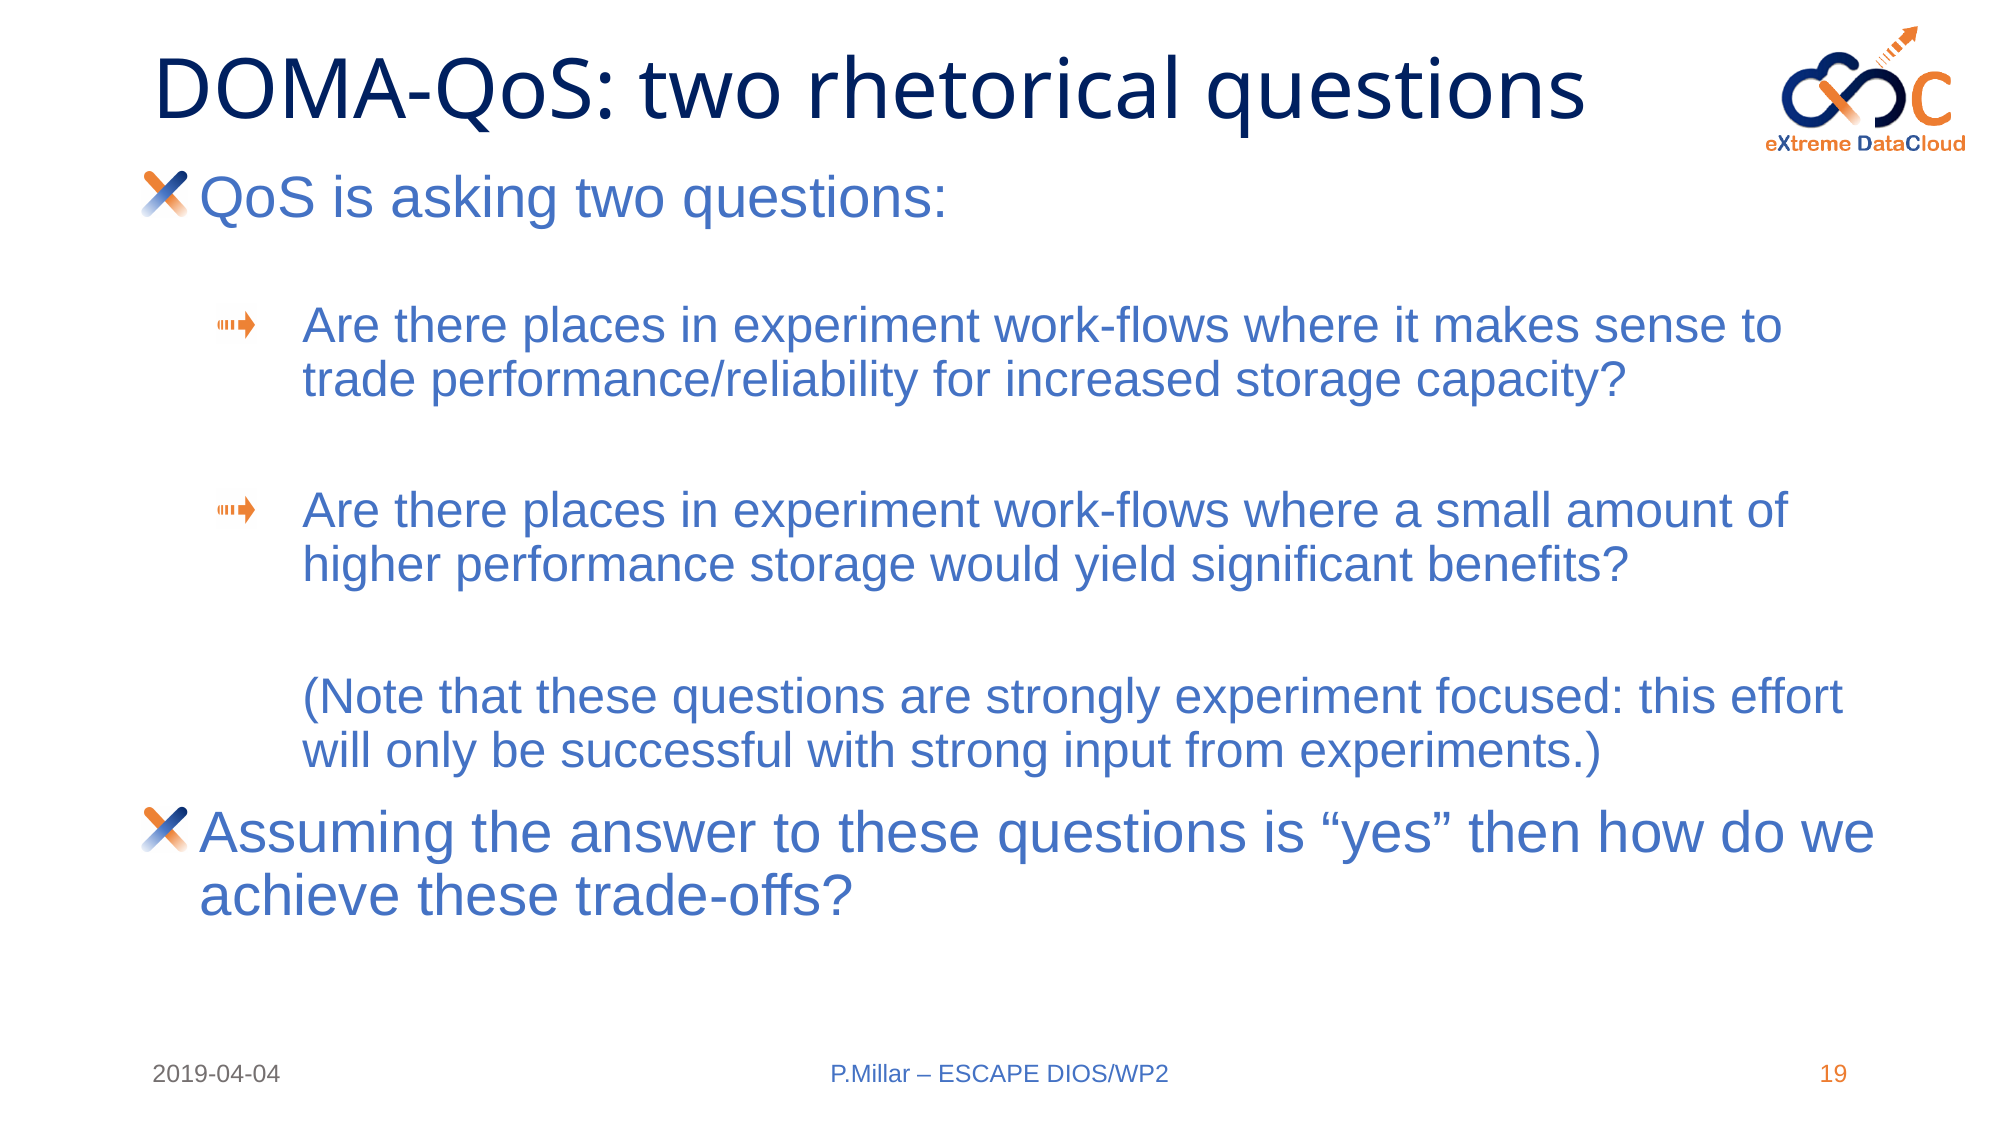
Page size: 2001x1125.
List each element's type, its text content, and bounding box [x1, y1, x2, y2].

slide_number 2019-04-04 [137, 1042, 588, 1103]
list QoS is asking two questions: Are there places in experiment work-flows where it makes sense to trade performance/reliability for increased storage capacity? Are there places in experiment work-flows where a small amount of higher performance storage would yield significant benefits? (Note that these questions are strongly experiment focused: this effort will only be successful with strong input from experiments.) Assuming the answer to these questions is “yes” then how do we achieve these trade-offs? [126, 151, 1905, 1017]
title DOMA-QoS: two rhetorical questions [137, 18, 1777, 151]
slide_number <number> [1412, 1042, 1863, 1103]
picture [1777, 18, 1985, 170]
footer P.Millar – ESCAPE DIOS/WP2 [662, 1042, 1338, 1103]
